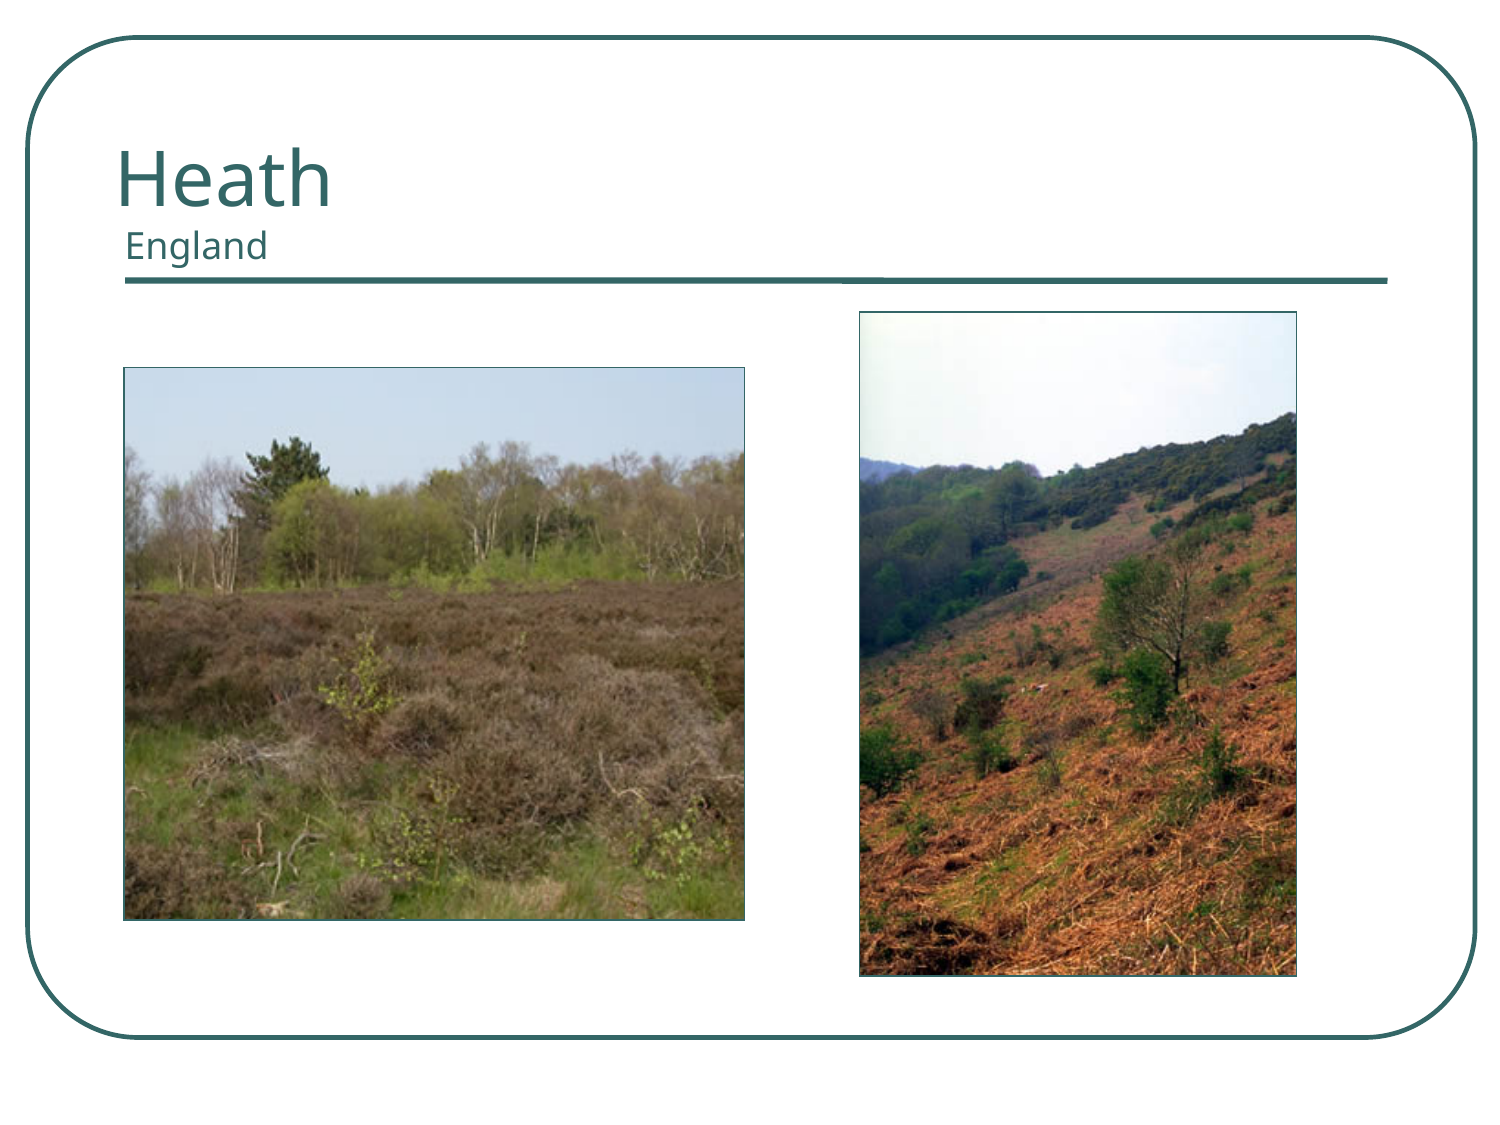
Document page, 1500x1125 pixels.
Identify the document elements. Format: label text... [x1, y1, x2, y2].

title Heath England [100, 87, 1388, 275]
picture [125, 368, 744, 920]
picture [860, 312, 1296, 976]
